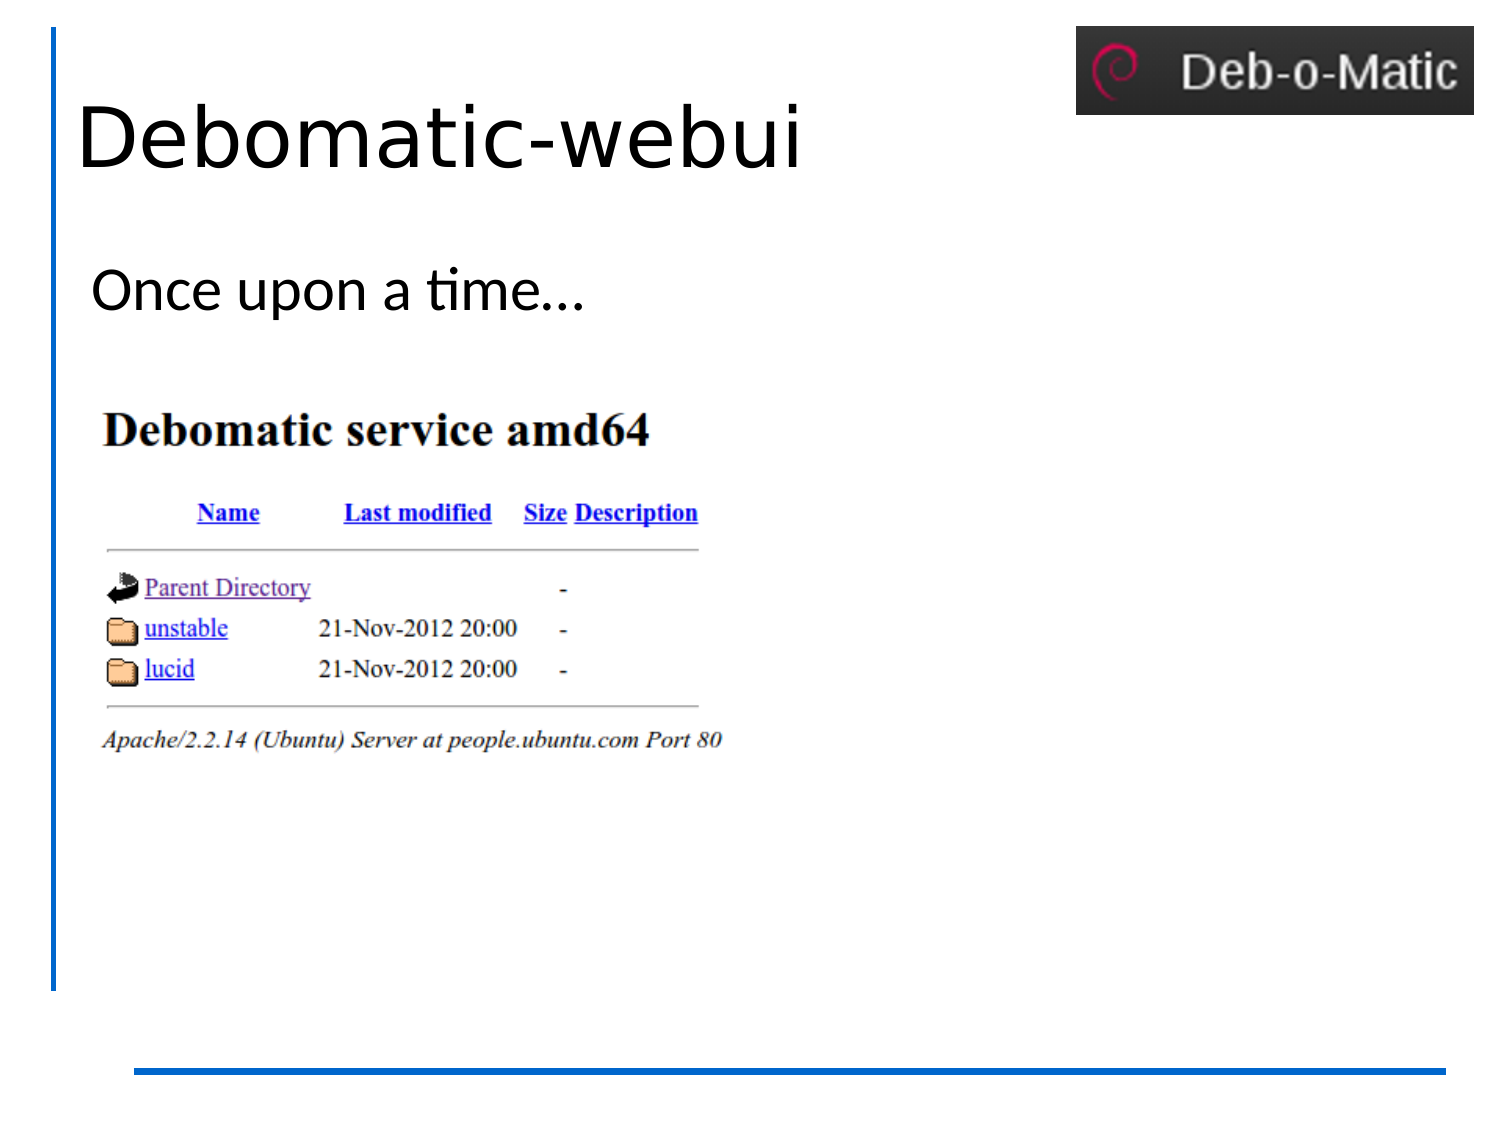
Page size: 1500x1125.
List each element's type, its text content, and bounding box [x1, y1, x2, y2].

title Debomatic-webui [75, 44, 1425, 233]
list Once upon a time… [75, 263, 734, 1006]
picture [90, 393, 804, 815]
picture [1076, 26, 1474, 115]
